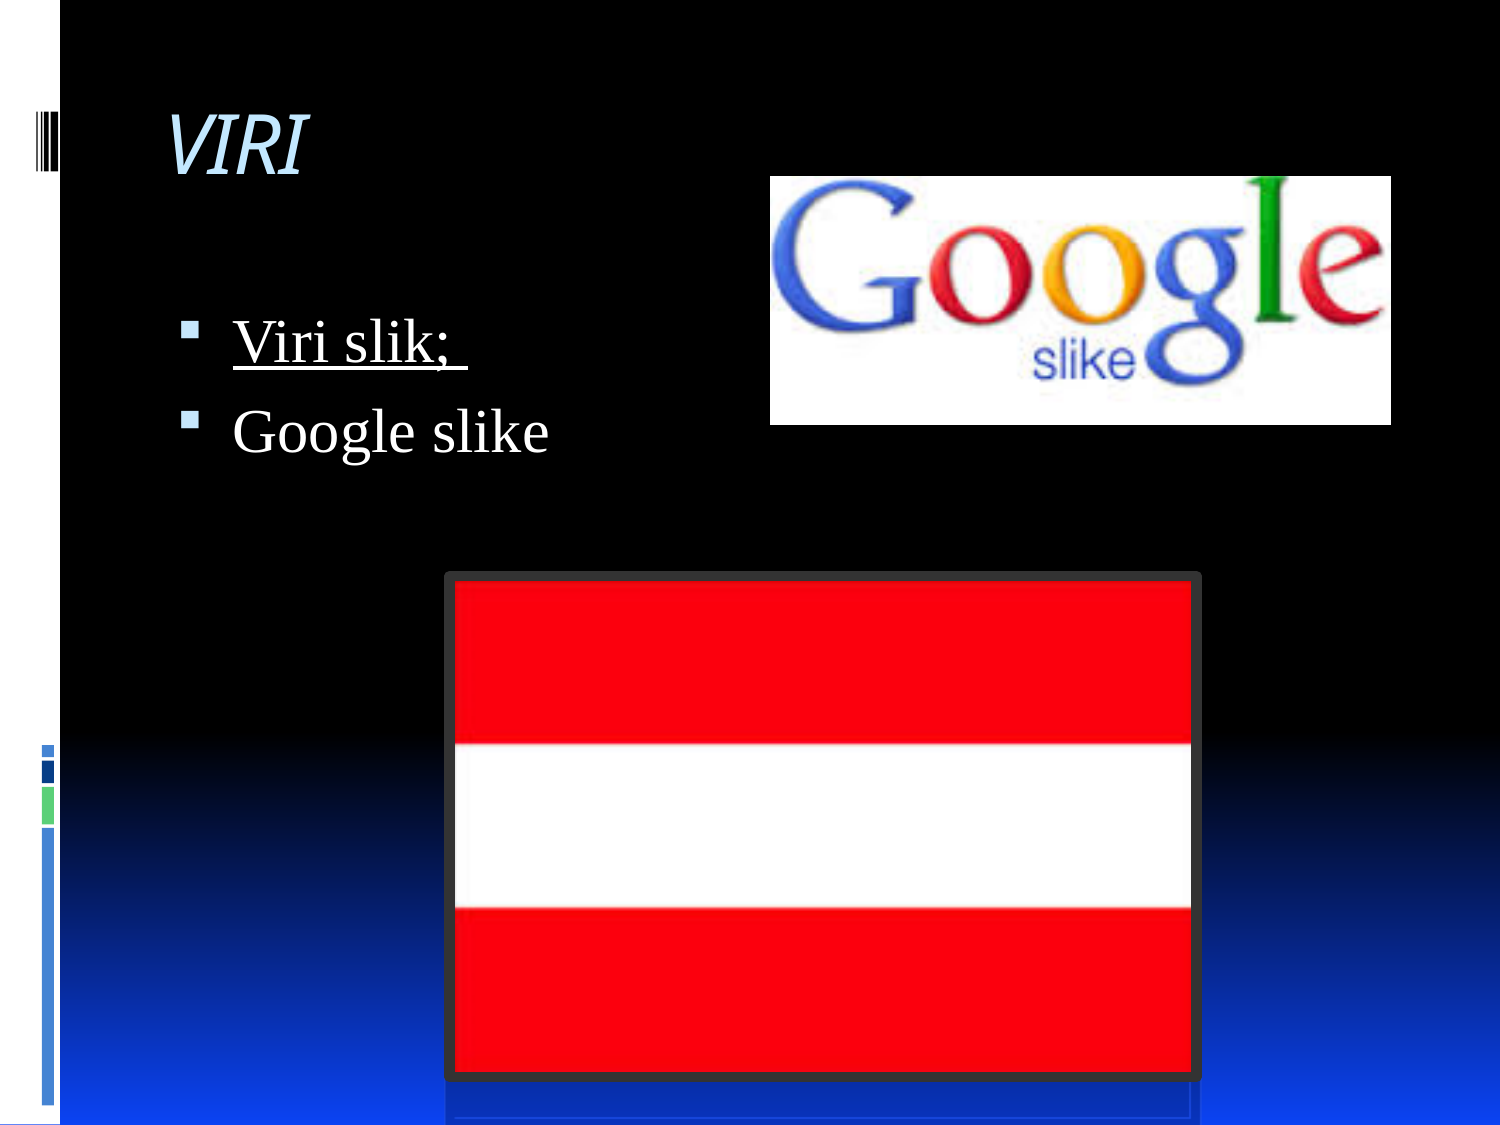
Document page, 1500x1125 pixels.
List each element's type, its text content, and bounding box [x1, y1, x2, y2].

list Viri slik; Google slike [150, 292, 1425, 1043]
picture [454, 581, 1192, 1072]
title VIRI [150, 84, 1425, 235]
picture [770, 176, 1391, 425]
